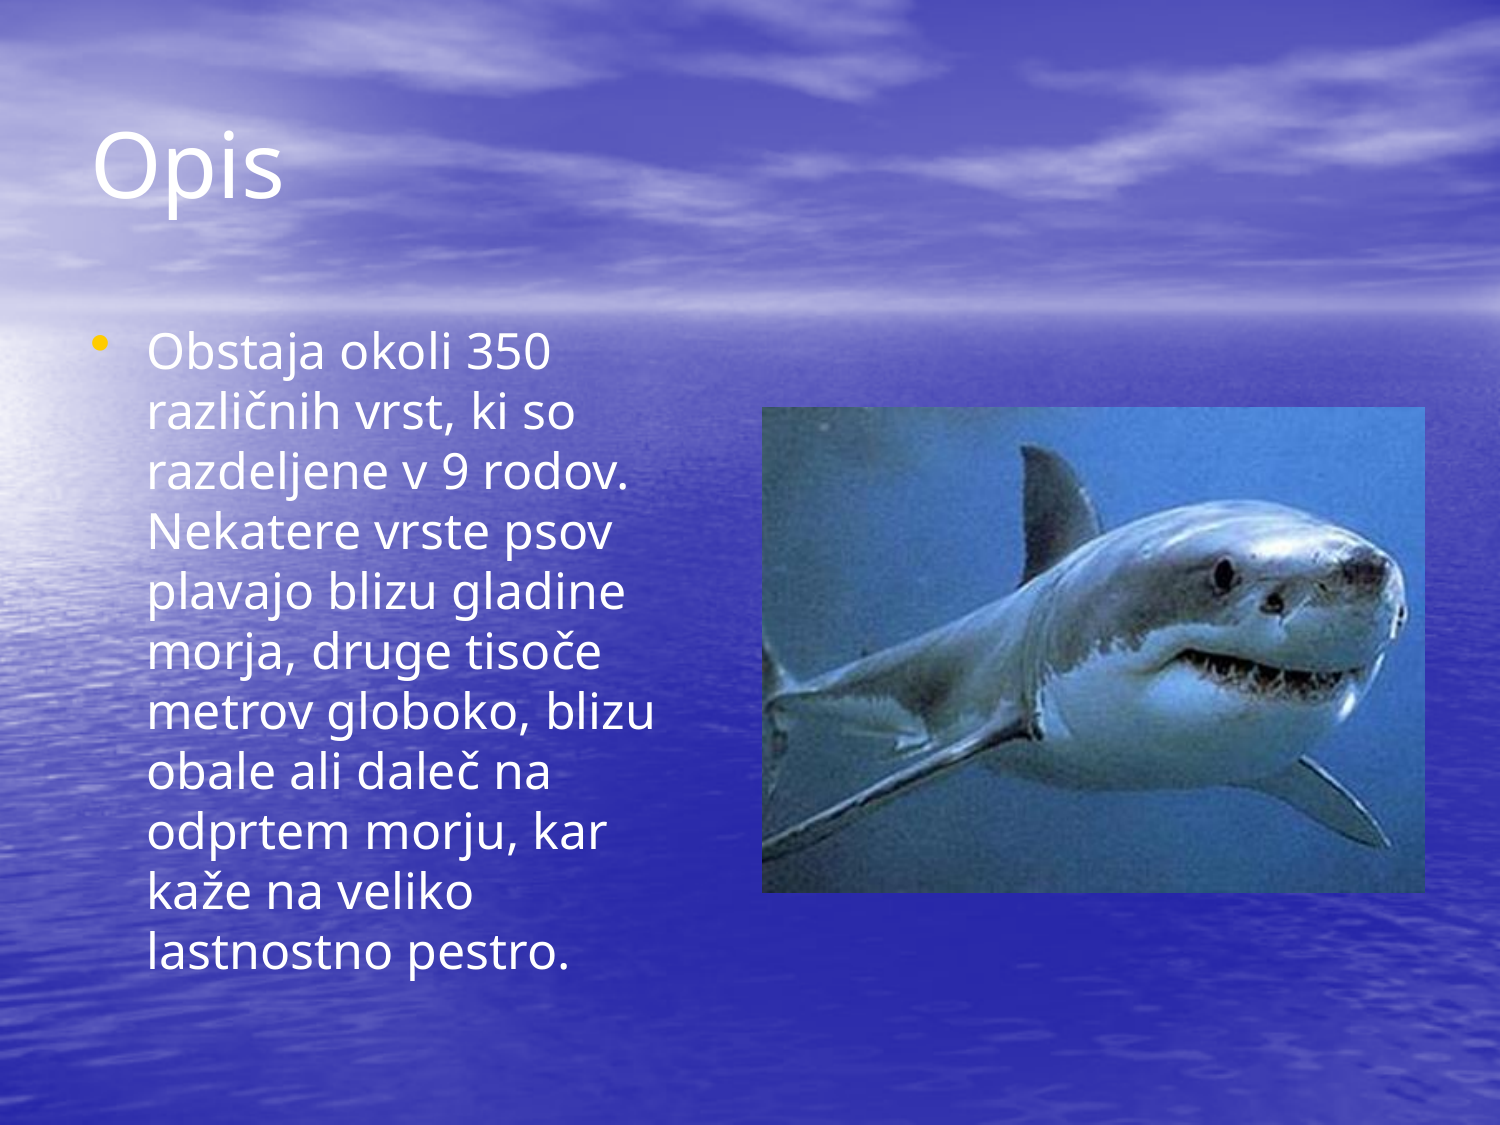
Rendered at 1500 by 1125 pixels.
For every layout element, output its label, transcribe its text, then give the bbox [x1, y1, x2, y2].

list Obstaja okoli 350 različnih vrst, ki so razdeljene v 9 rodov. Nekatere vrste psov plavajo blizu gladine morja, druge tisoče metrov globoko, blizu obale ali daleč na odprtem morju, kar kaže na veliko lastnostno pestro. [75, 312, 738, 988]
picture [0, 0, 1500, 1125]
title Opis [75, 47, 1425, 275]
